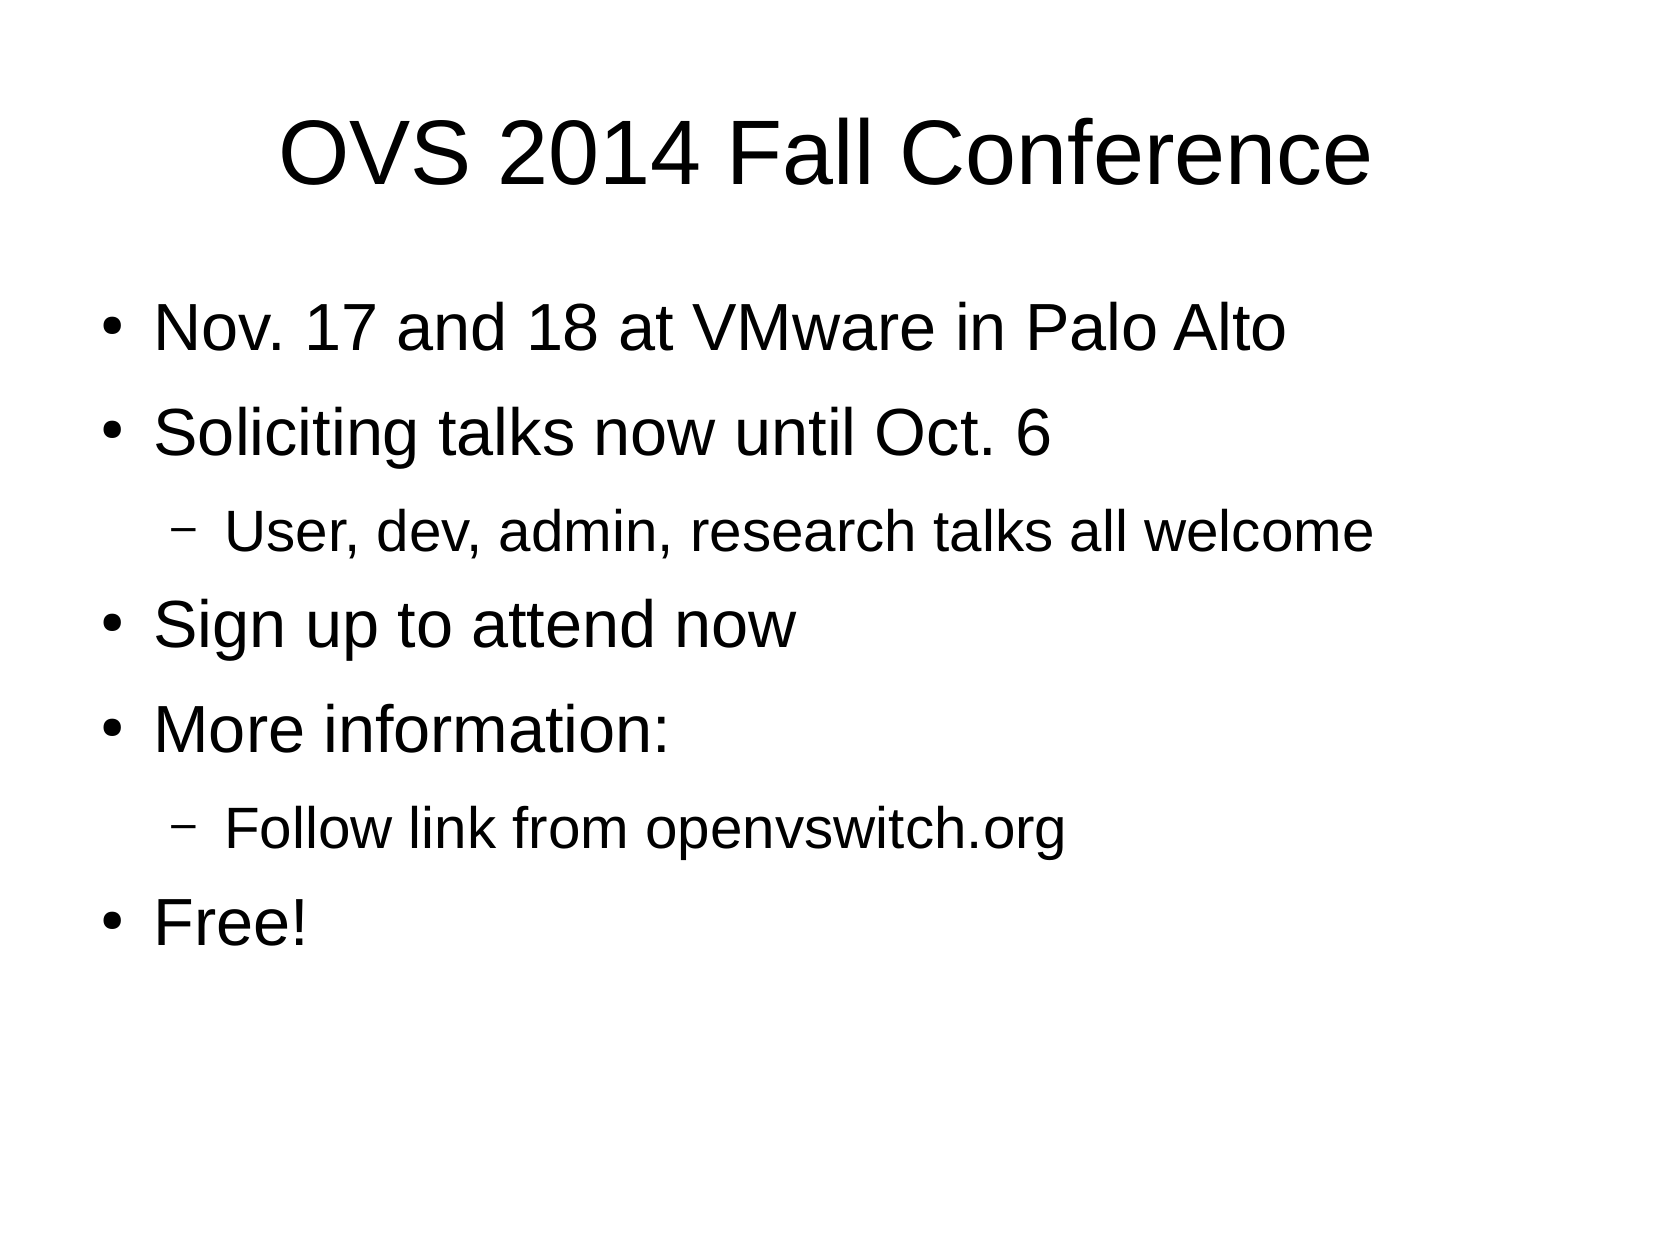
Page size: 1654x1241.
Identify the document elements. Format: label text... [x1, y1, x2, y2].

title OVS 2014 Fall Conference [82, 49, 1571, 257]
list Nov. 17 and 18 at VMware in Palo Alto Soliciting talks now until Oct. 6 User, dev, admin, research talks all welcome Sign up to attend now More information: Follow link from openvswitch.org Free! [82, 290, 1538, 1010]
